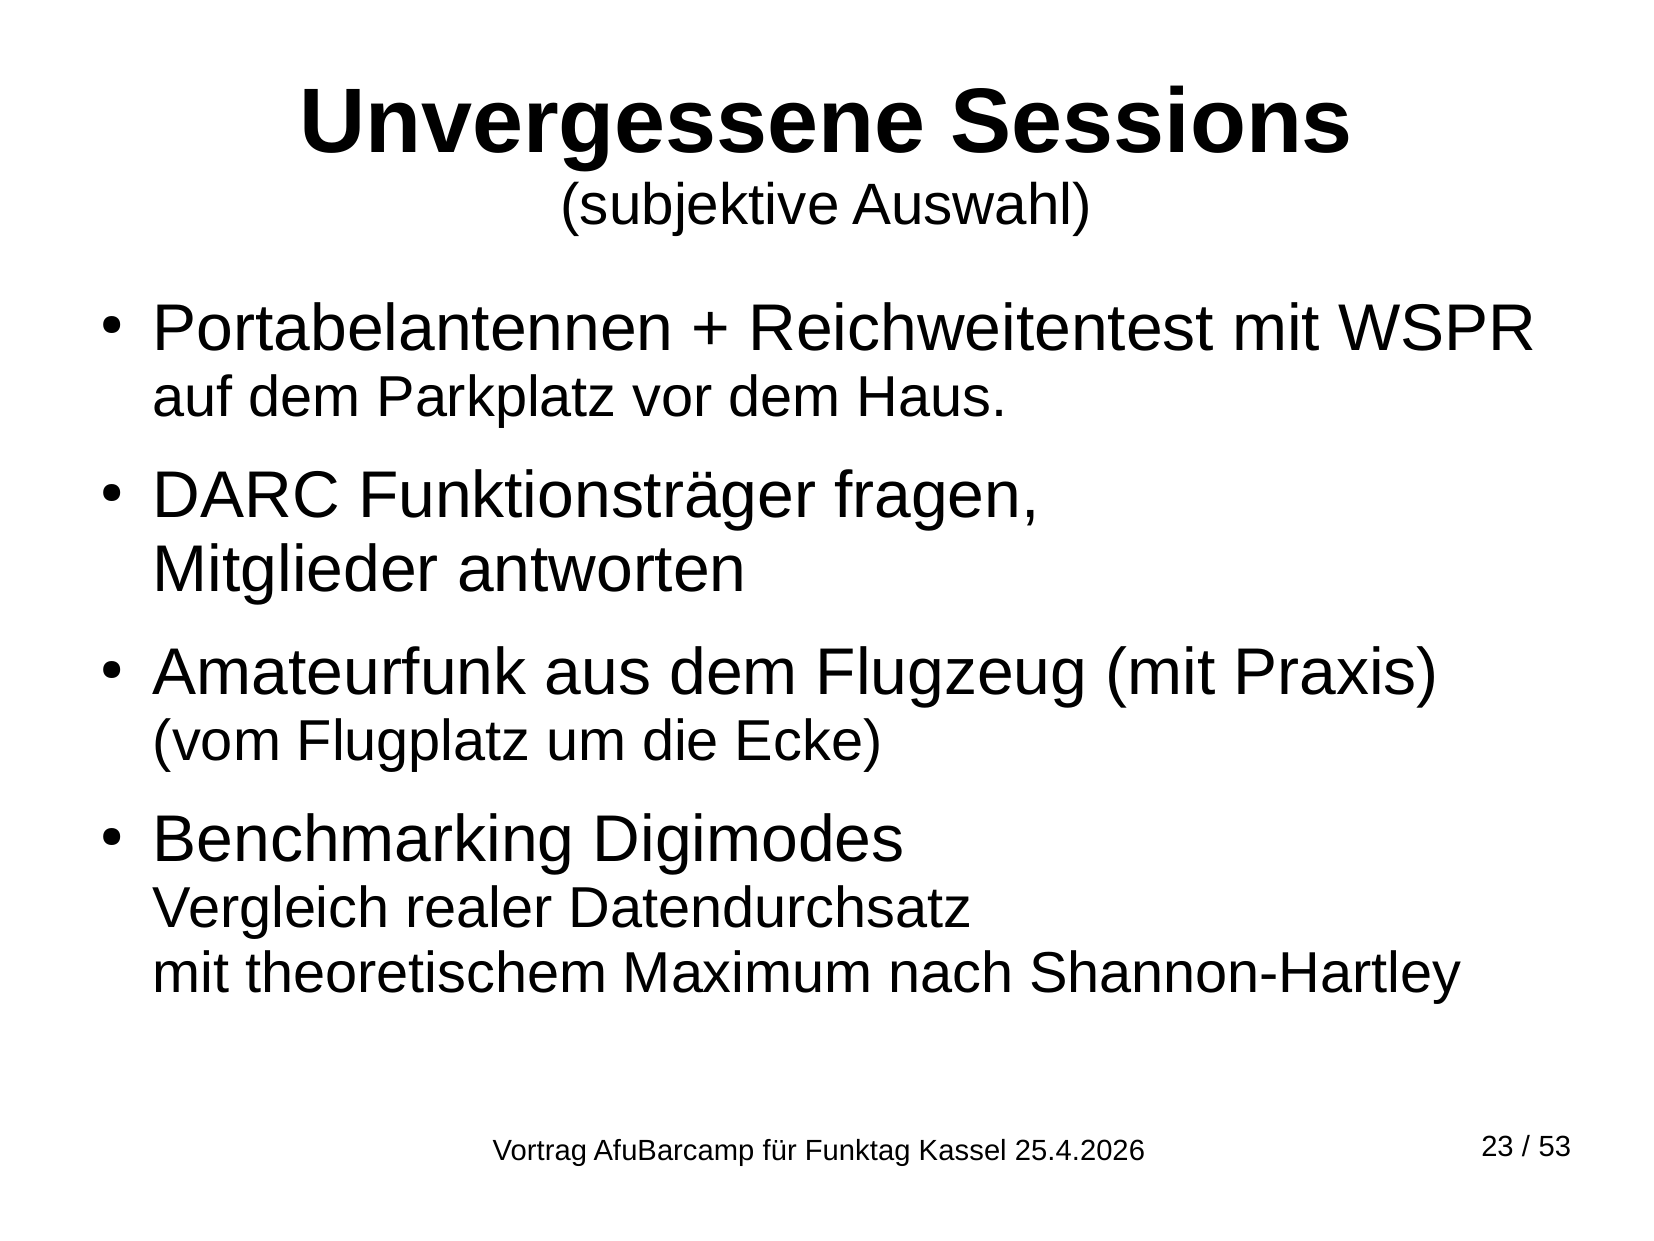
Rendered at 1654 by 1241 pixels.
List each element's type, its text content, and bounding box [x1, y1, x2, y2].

title Unvergessene Sessions (subjektive Auswahl) [82, 49, 1571, 257]
list Portabelantennen + Reichweitentest mit WSPR auf dem Parkplatz vor dem Haus. DARC Funktionsträger fragen, Mitglieder antworten Amateurfunk aus dem Flugzeug (mit Praxis) (vom Flugplatz um die Ecke) Benchmarking Digimodes Vergleich realer Datendurchsatz mit theoretischem Maximum nach Shannon-Hartley [82, 290, 1571, 1010]
